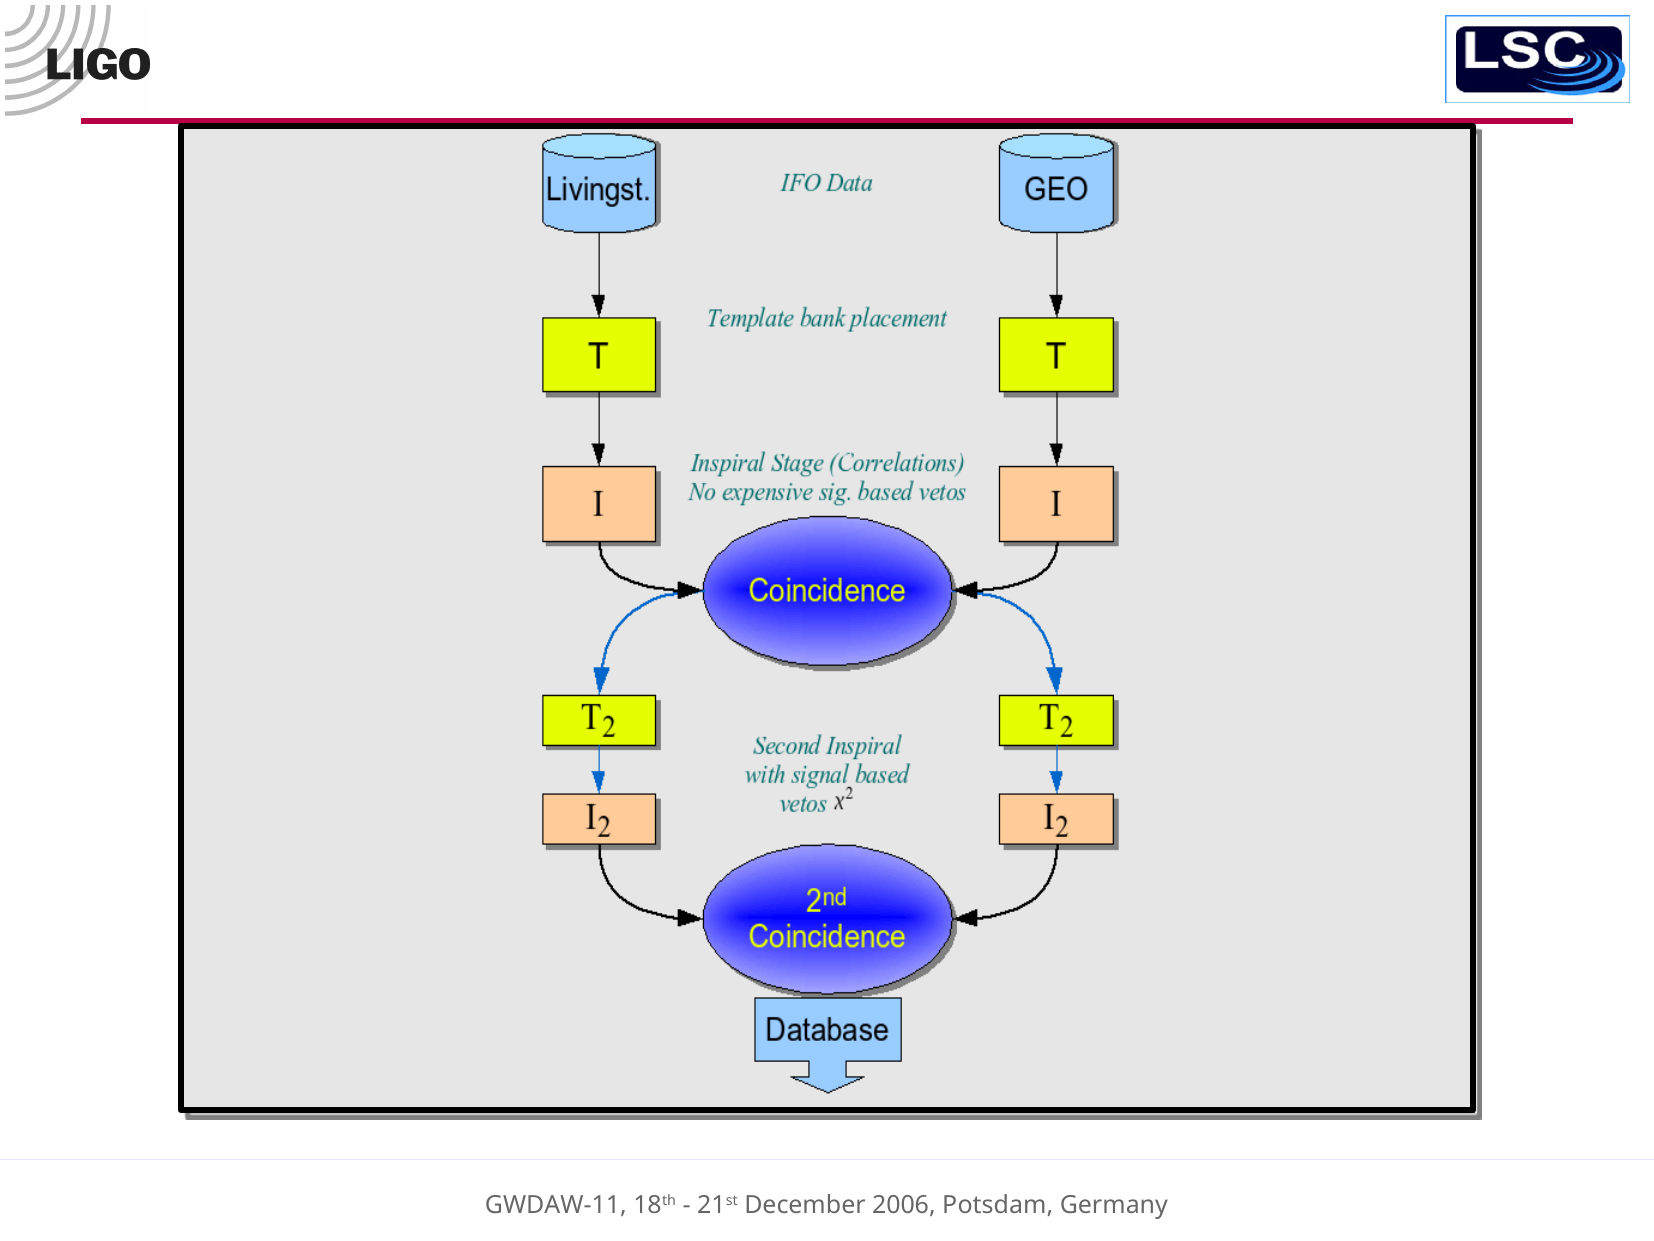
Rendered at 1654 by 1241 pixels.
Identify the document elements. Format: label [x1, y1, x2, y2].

picture [184, 128, 1470, 1108]
picture [1445, 15, 1630, 103]
